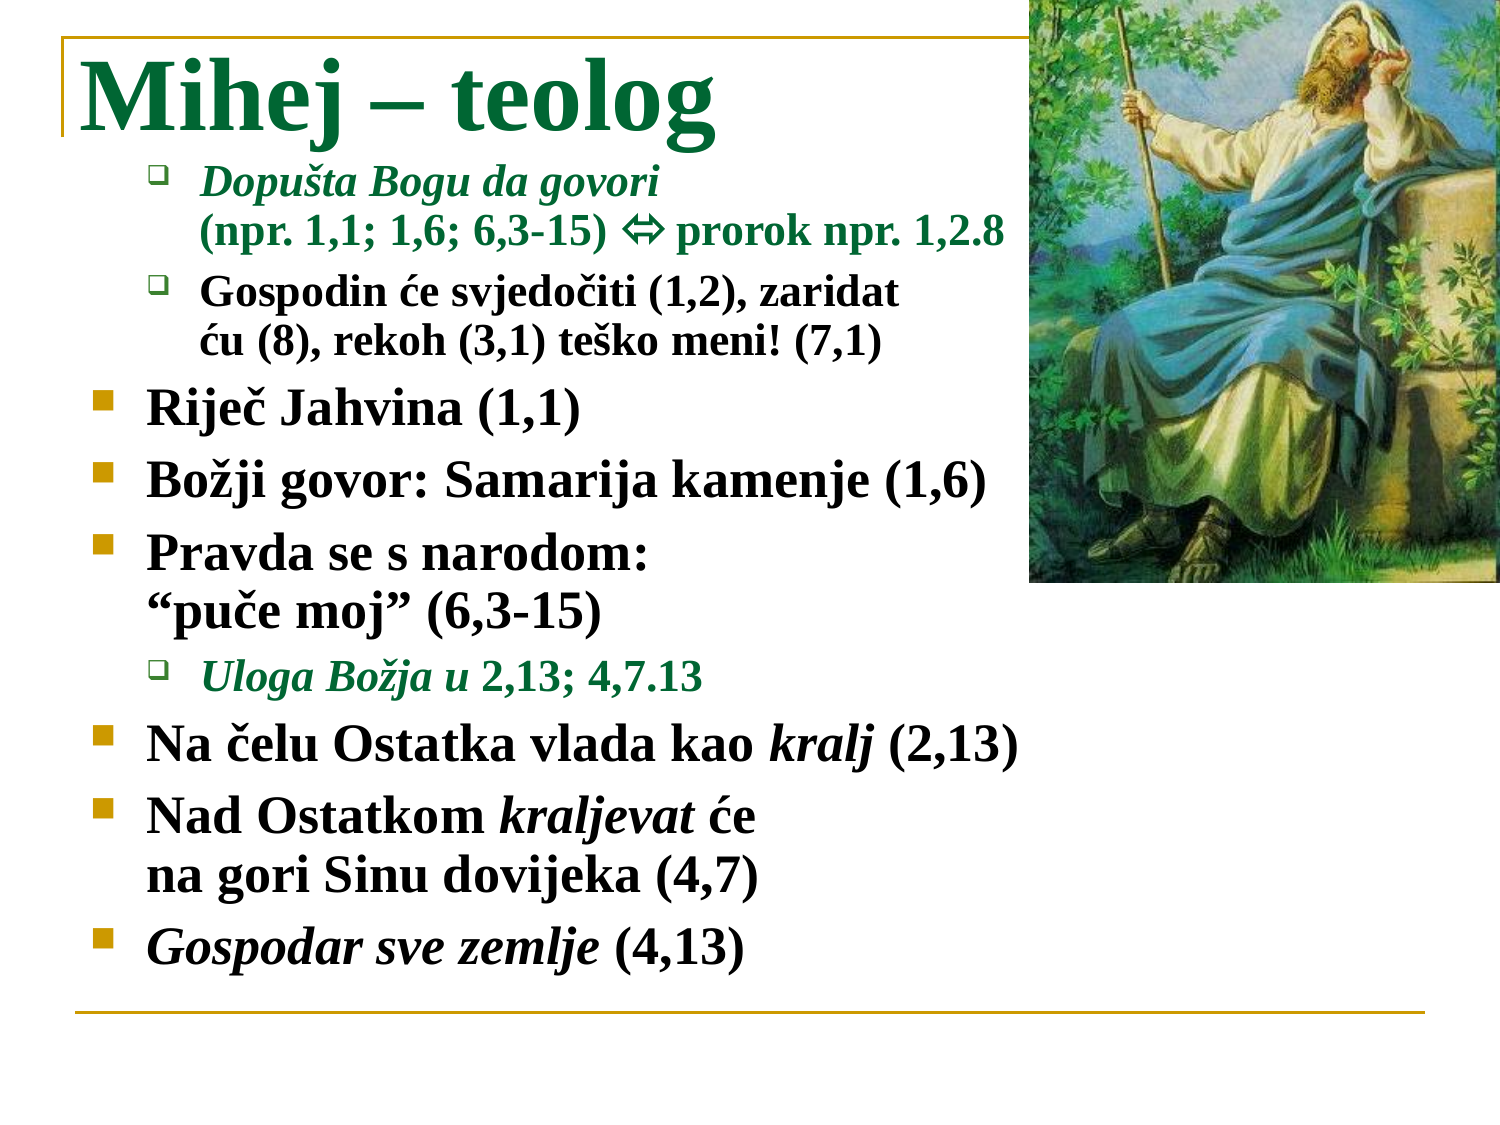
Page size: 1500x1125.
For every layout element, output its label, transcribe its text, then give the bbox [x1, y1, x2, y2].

title Mihej – teolog [64, 19, 1029, 206]
picture [1029, 0, 1500, 583]
list Dopušta Bogu da govori (npr. 1,1; 1,6; 6,3-15)  prorok npr. 1,2.8 Gospodin će svjedočiti (1,2), zaridat ću (8), rekoh (3,1) teško meni! (7,1) Riječ Jahvina (1,1) Božji govor: Samarija kamenje (1,6) Pravda se s narodom: “puče moj” (6,3-15) Uloga Božja u 2,13; 4,7.13 Na čelu Ostatka vlada kao kralj (2,13) Nad Ostatkom kraljevat će na gori Sinu dovijeka (4,7) Gospodar sve zemlje (4,13) [74, 148, 1424, 1006]
